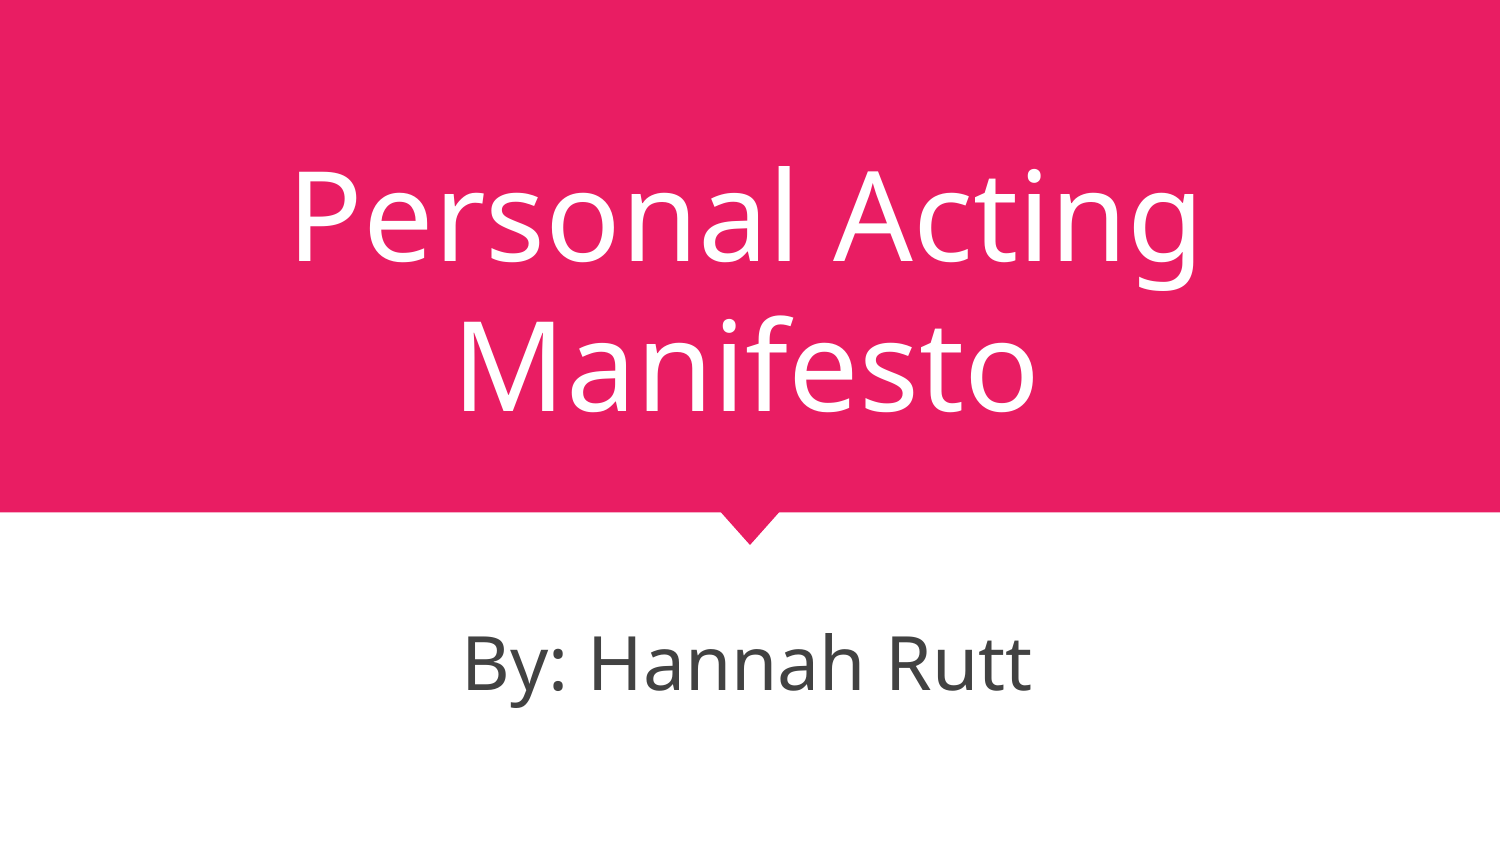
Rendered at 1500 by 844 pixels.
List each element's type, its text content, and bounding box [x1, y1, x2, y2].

title Personal Acting Manifesto [67, 105, 1427, 452]
subtitle By: Hannah Rutt [67, 557, 1427, 765]
